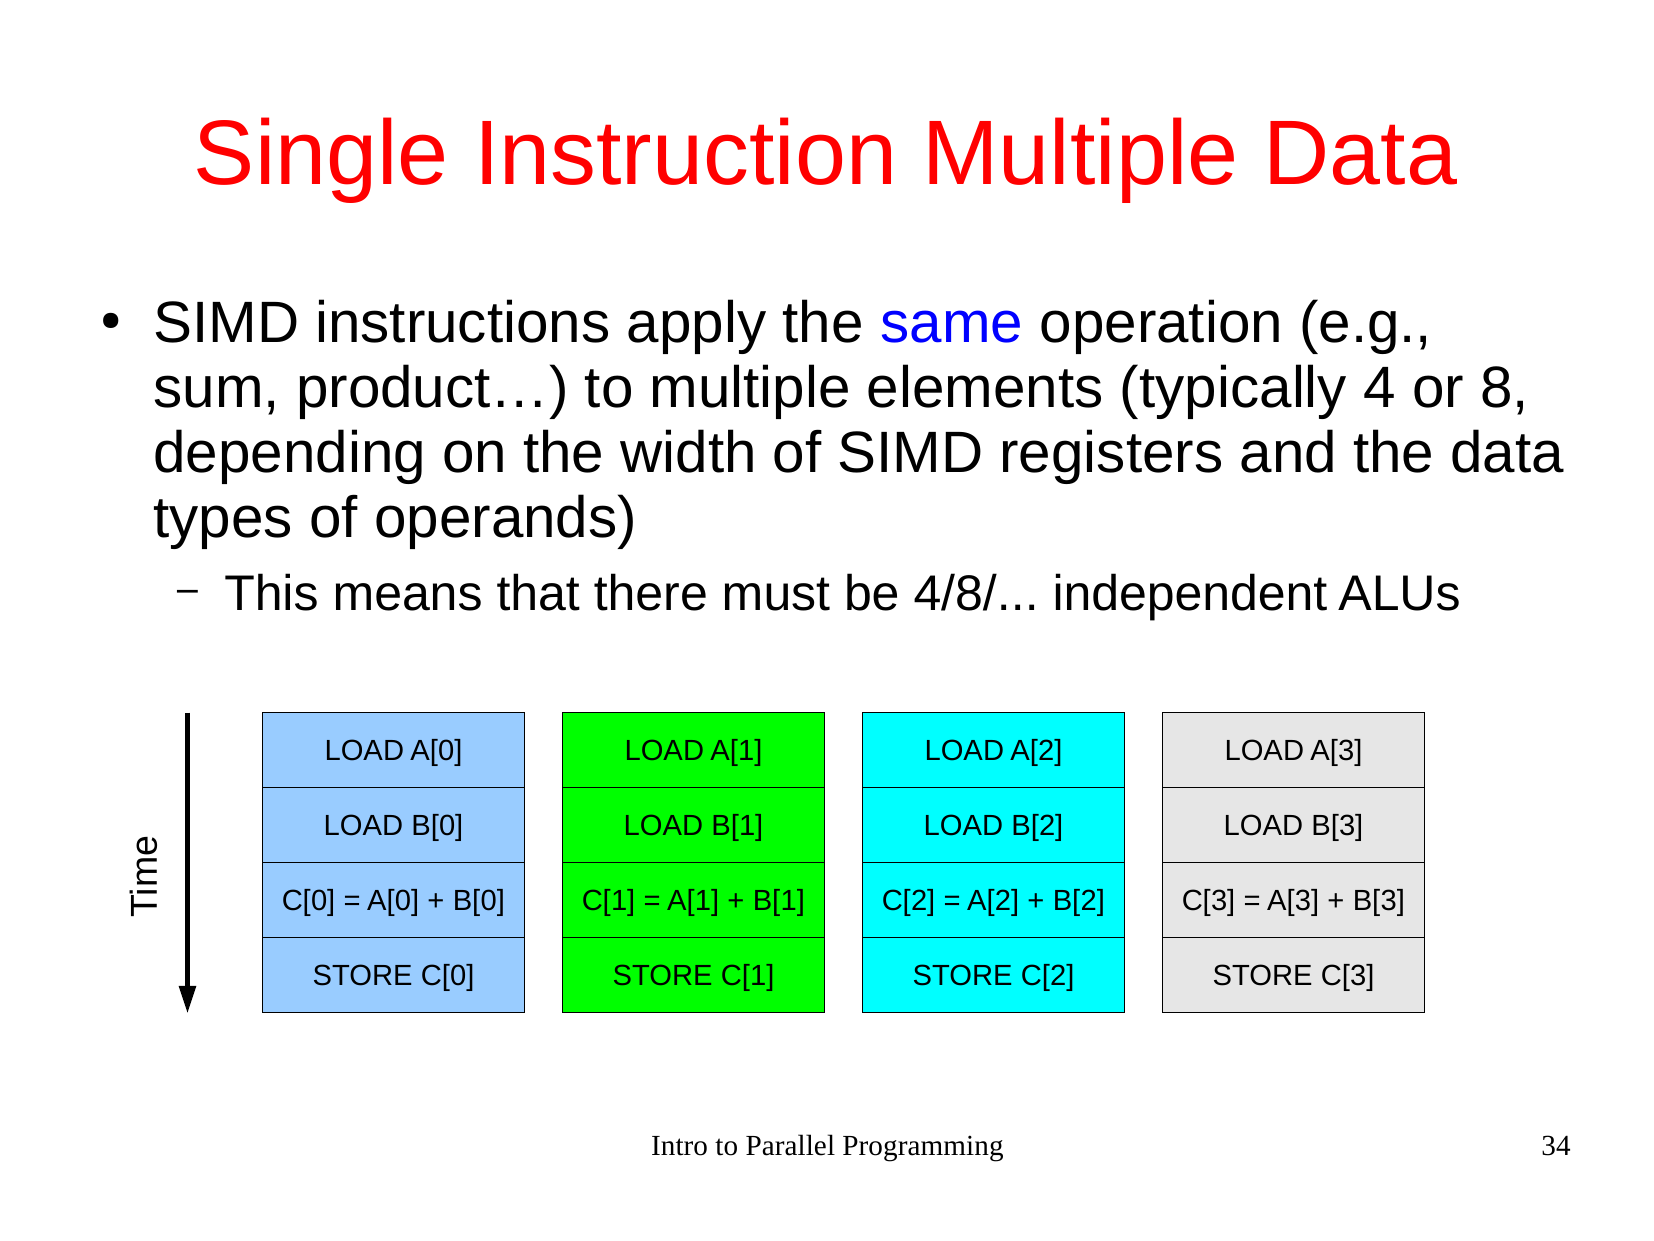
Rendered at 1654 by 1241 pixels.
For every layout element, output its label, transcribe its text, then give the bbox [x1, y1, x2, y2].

list SIMD instructions apply the same operation (e.g., sum, product…) to multiple elements (typically 4 or 8, depending on the width of SIMD registers and the data types of operands) This means that there must be 4/8/... independent ALUs [82, 290, 1571, 1109]
text_box C[3] = A[3] + B[3] [1162, 862, 1425, 937]
text_box STORE C[2] [862, 937, 1125, 1013]
text_box LOAD A[2] [862, 712, 1125, 787]
text_box STORE C[1] [562, 937, 825, 1013]
text_box C[0] = A[0] + B[0] [262, 862, 525, 937]
text_box LOAD A[0] [262, 712, 525, 787]
text_box STORE C[3] [1162, 937, 1425, 1013]
text_box LOAD A[1] [562, 712, 825, 787]
title Single Instruction Multiple Data [82, 49, 1571, 257]
text_box LOAD B[1] [562, 787, 825, 862]
text_box C[2] = A[2] + B[2] [862, 862, 1125, 937]
text_box C[1] = A[1] + B[1] [562, 862, 825, 937]
text_box LOAD B[0] [262, 787, 525, 862]
text_box LOAD A[3] [1162, 712, 1425, 787]
text_box Time [112, 817, 176, 936]
text_box LOAD B[2] [862, 787, 1125, 862]
text_box LOAD B[3] [1162, 787, 1425, 862]
text_box STORE C[0] [262, 937, 525, 1013]
